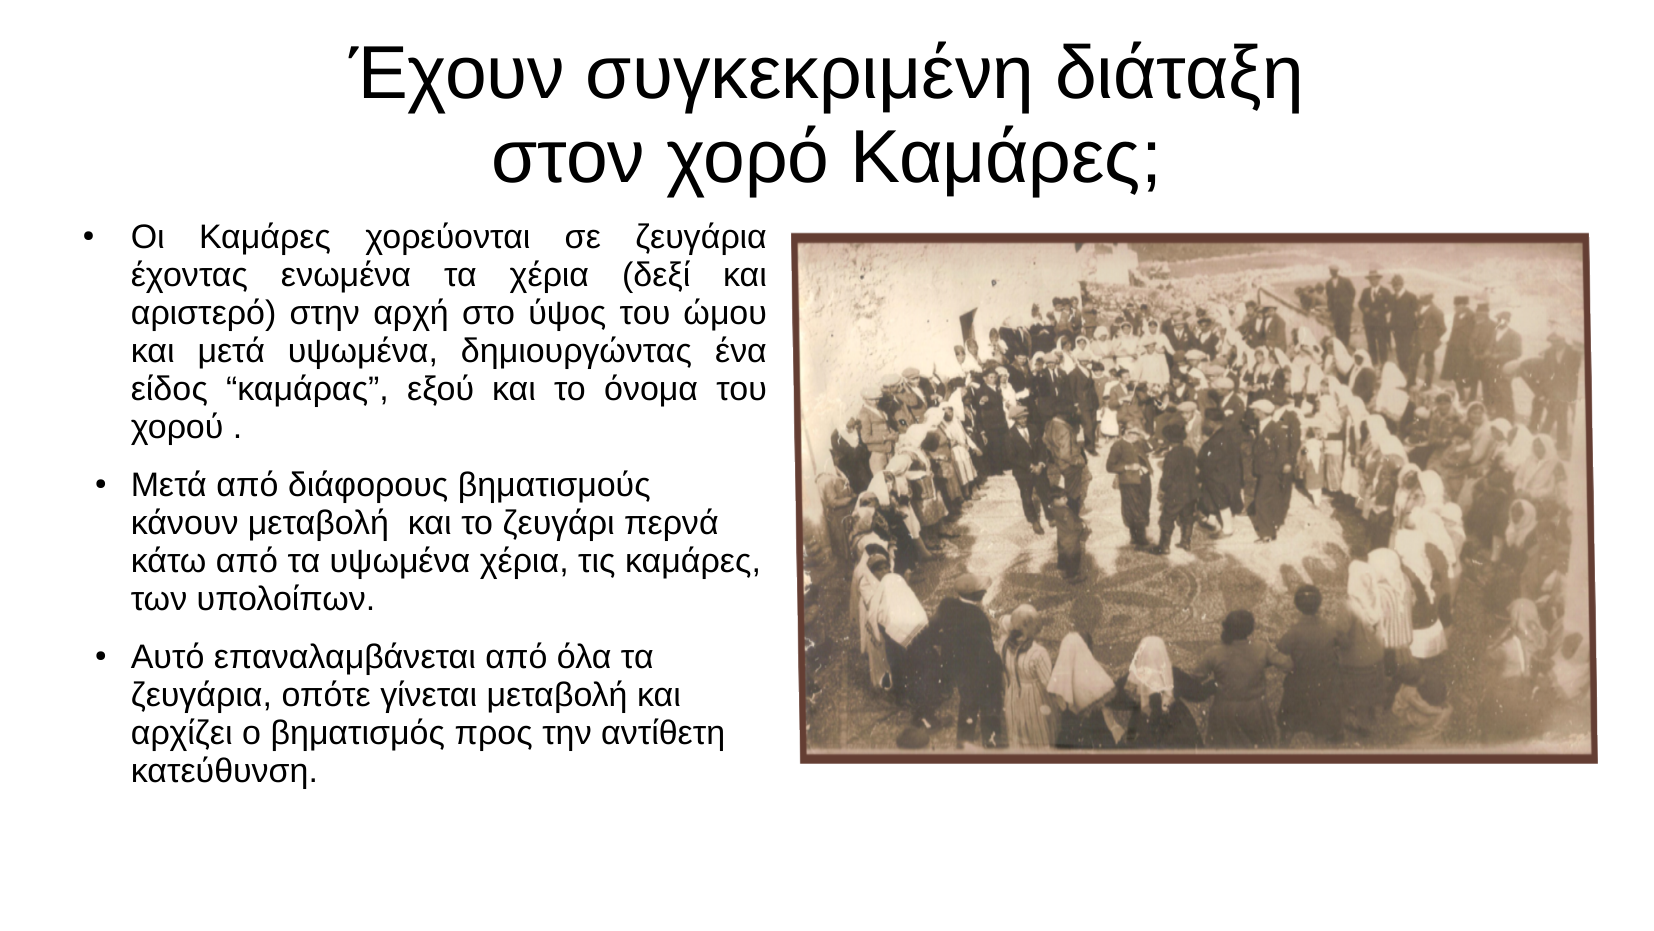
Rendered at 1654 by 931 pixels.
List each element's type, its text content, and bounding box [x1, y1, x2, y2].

title Έχουν συγκεκριμένη διάταξη στον χορό Καμάρες; [82, 30, 1571, 199]
list Οι Καμάρες χορεύονται σε ζευγάρια έχοντας ενωμένα τα χέρια (δεξί και αριστερό) στην αρχή στο ύψος του ώμου και μετά υψωμένα, δημιουργώντας ένα είδος “καμάρας”, εξού και το όνομα του χορού . Μετά από διάφορους βηματισμούς κάνουν μεταβολή και το ζευγάρι περνά κάτω από τα υψωμένα χέρια, τις καμάρες, των υπολοίπων. Αυτό επαναλαμβάνεται από όλα τα ζευγάρια, οπότε γίνεται μεταβολή και αρχίζει ο βηματισμός προς την αντίθετη κατεύθυνση. [82, 217, 768, 798]
picture [790, 232, 1598, 764]
